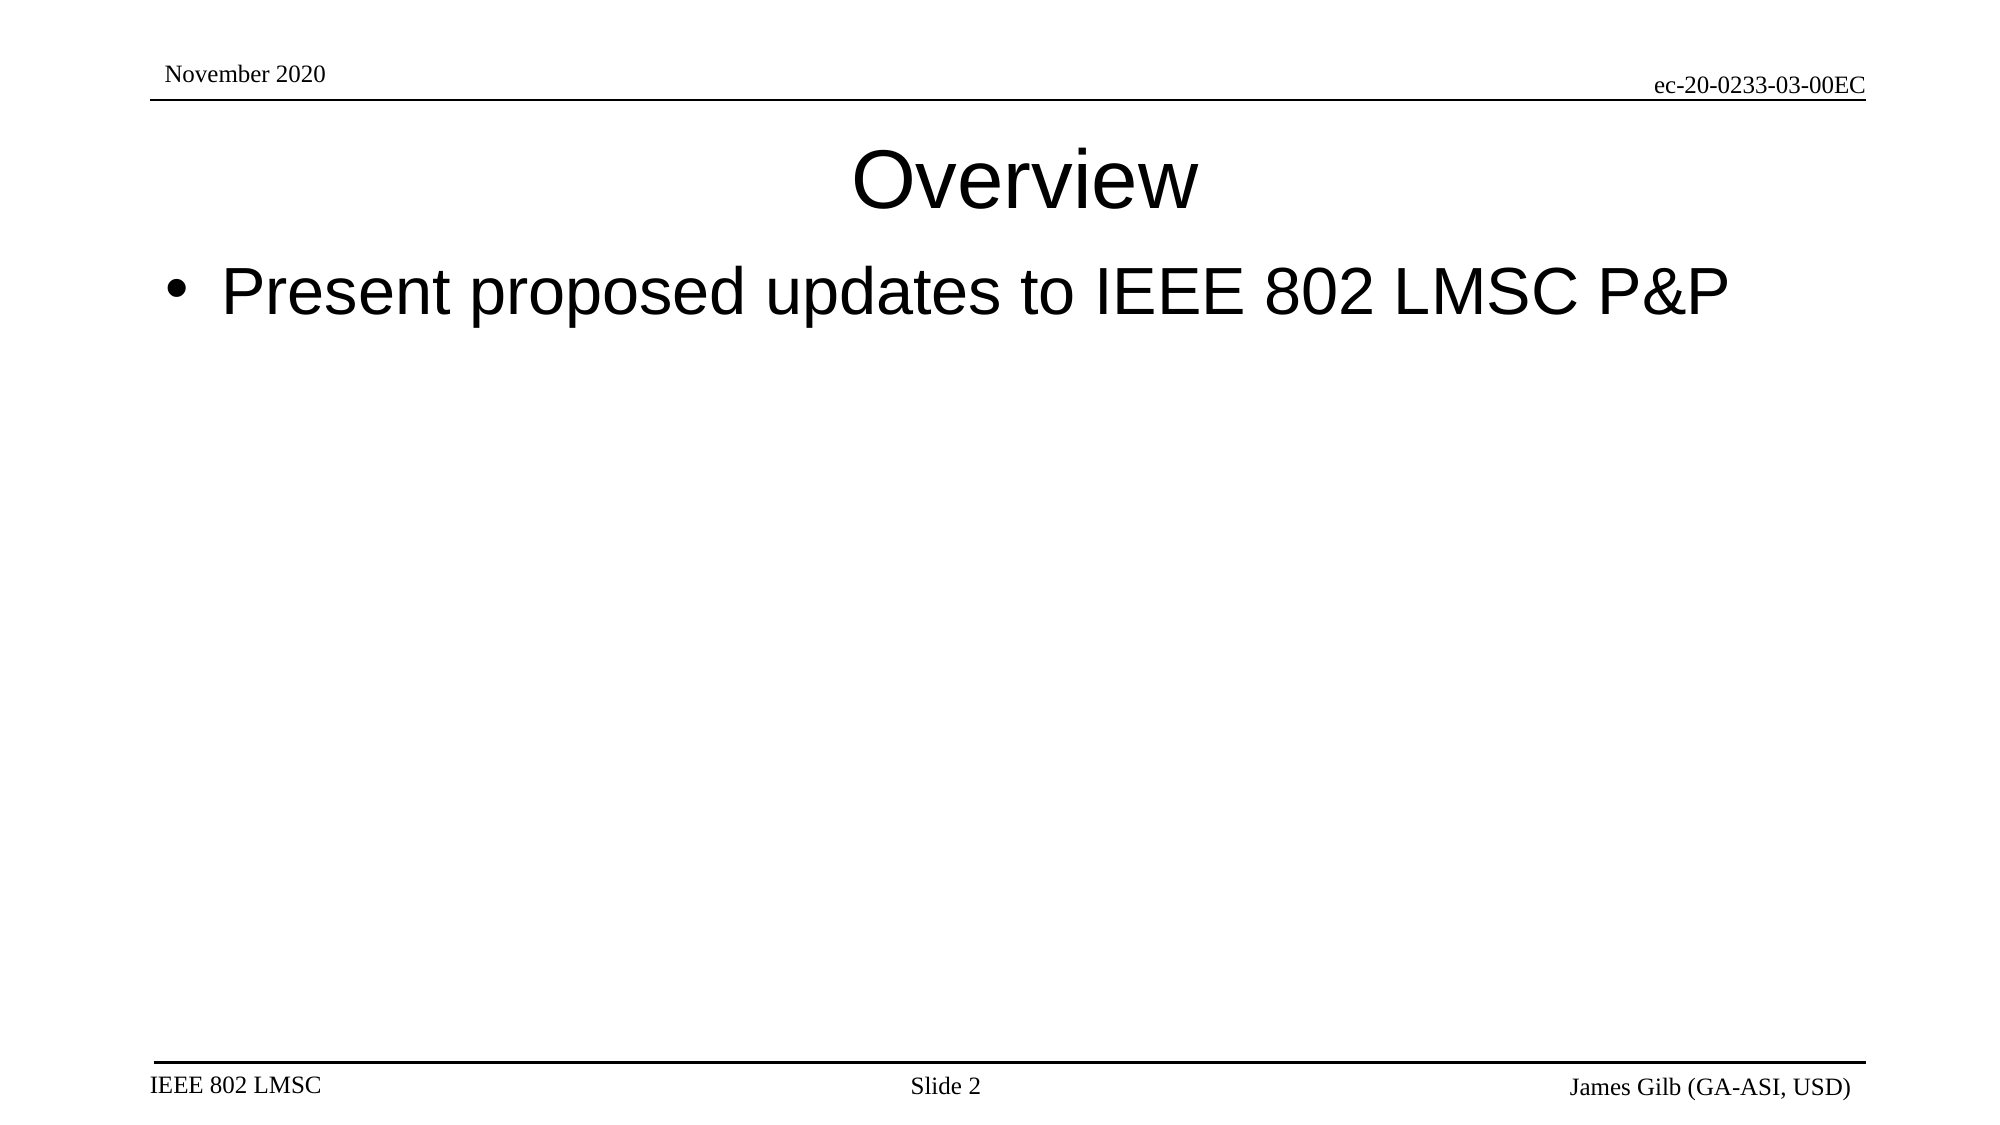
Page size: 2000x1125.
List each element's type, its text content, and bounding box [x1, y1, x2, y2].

list Present proposed updates to IEEE 802 LMSC P&P [149, 239, 1900, 1051]
title Overview [149, 112, 1900, 238]
